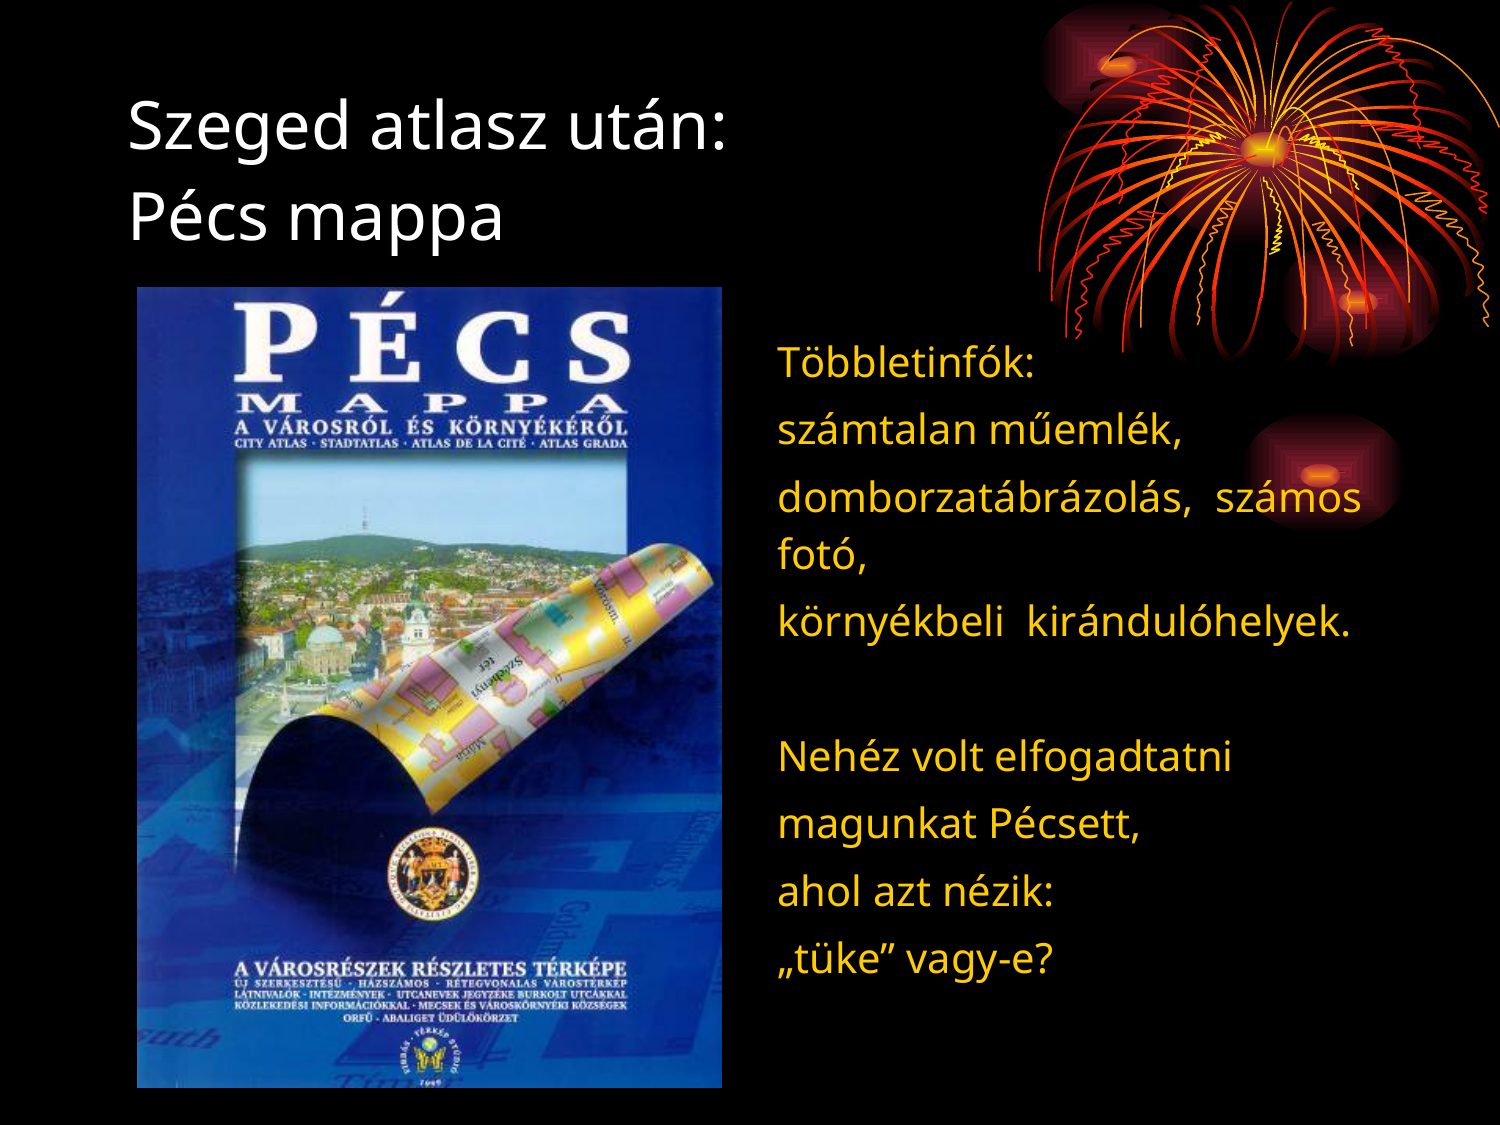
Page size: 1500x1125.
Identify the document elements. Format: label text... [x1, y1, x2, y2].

title Szeged atlasz után: Pécs mappa [112, 49, 1388, 290]
picture [137, 287, 722, 1088]
list Többletinfók: számtalan műemlék, domborzatábrázolás, számos fotó, környékbeli kirándulóhelyek. Nehéz volt elfogadtatni magunkat Pécsett, ahol azt nézik: „tüke” vagy-e? [762, 324, 1388, 1073]
